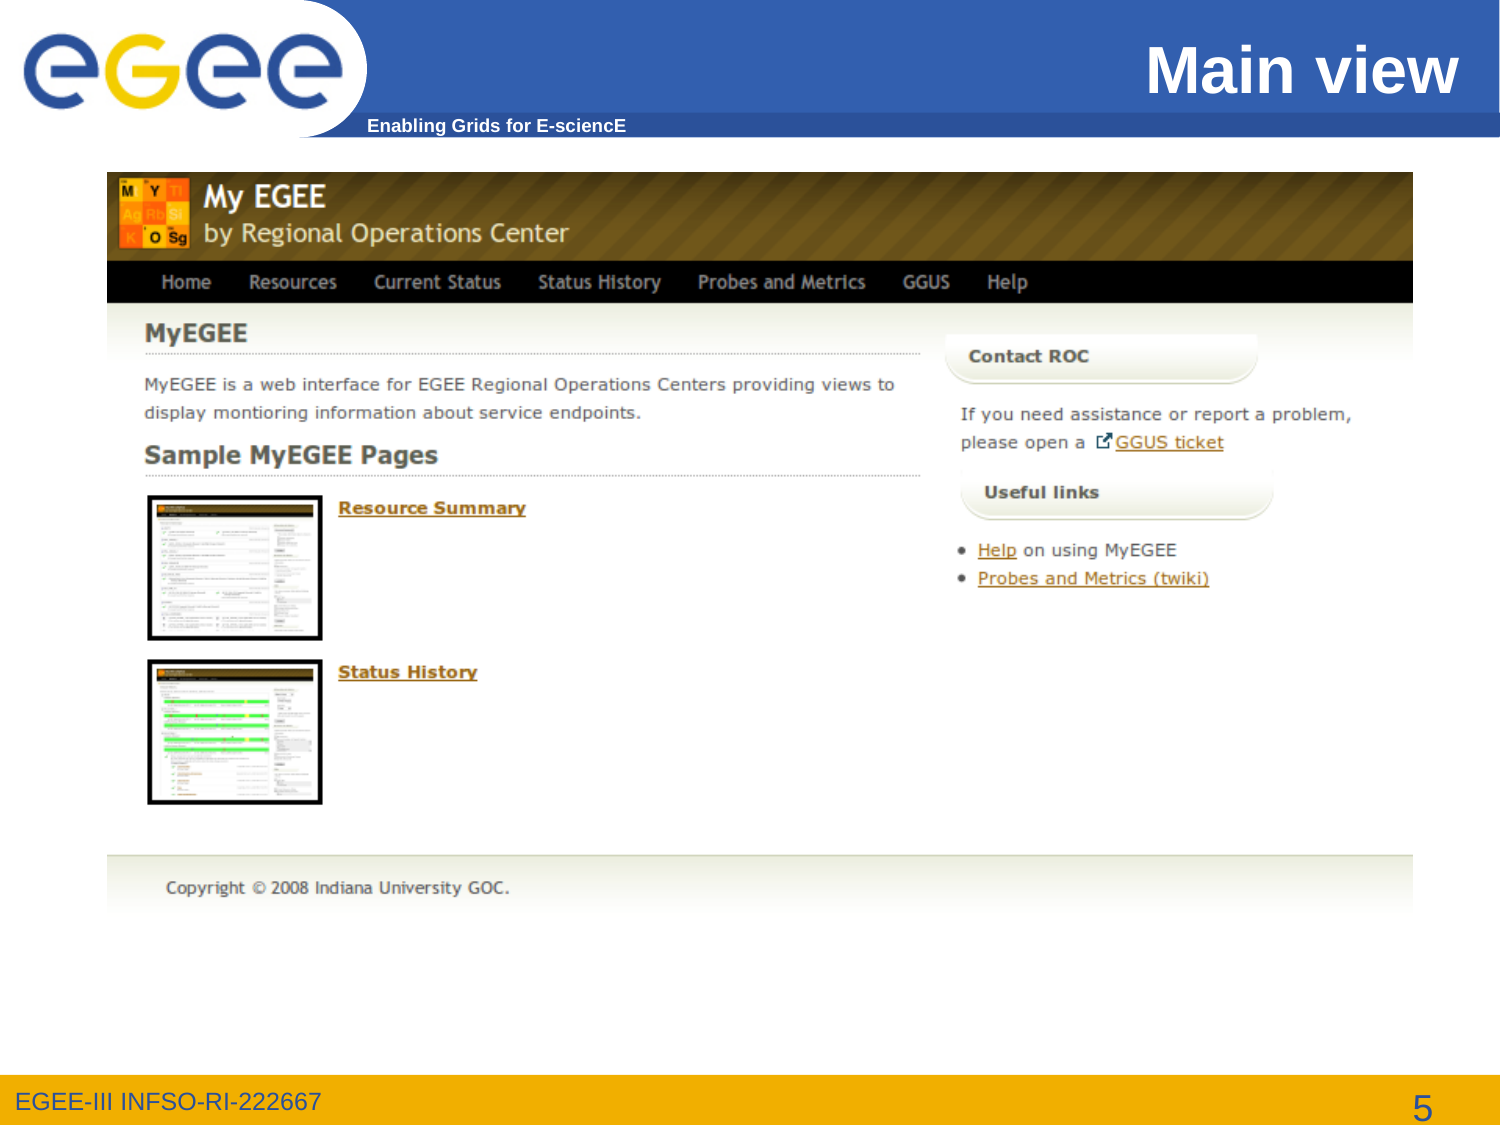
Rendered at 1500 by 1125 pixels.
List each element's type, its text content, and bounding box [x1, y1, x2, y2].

picture [107, 172, 1413, 1052]
title Main view [369, 3, 1475, 131]
picture [18, 30, 349, 112]
